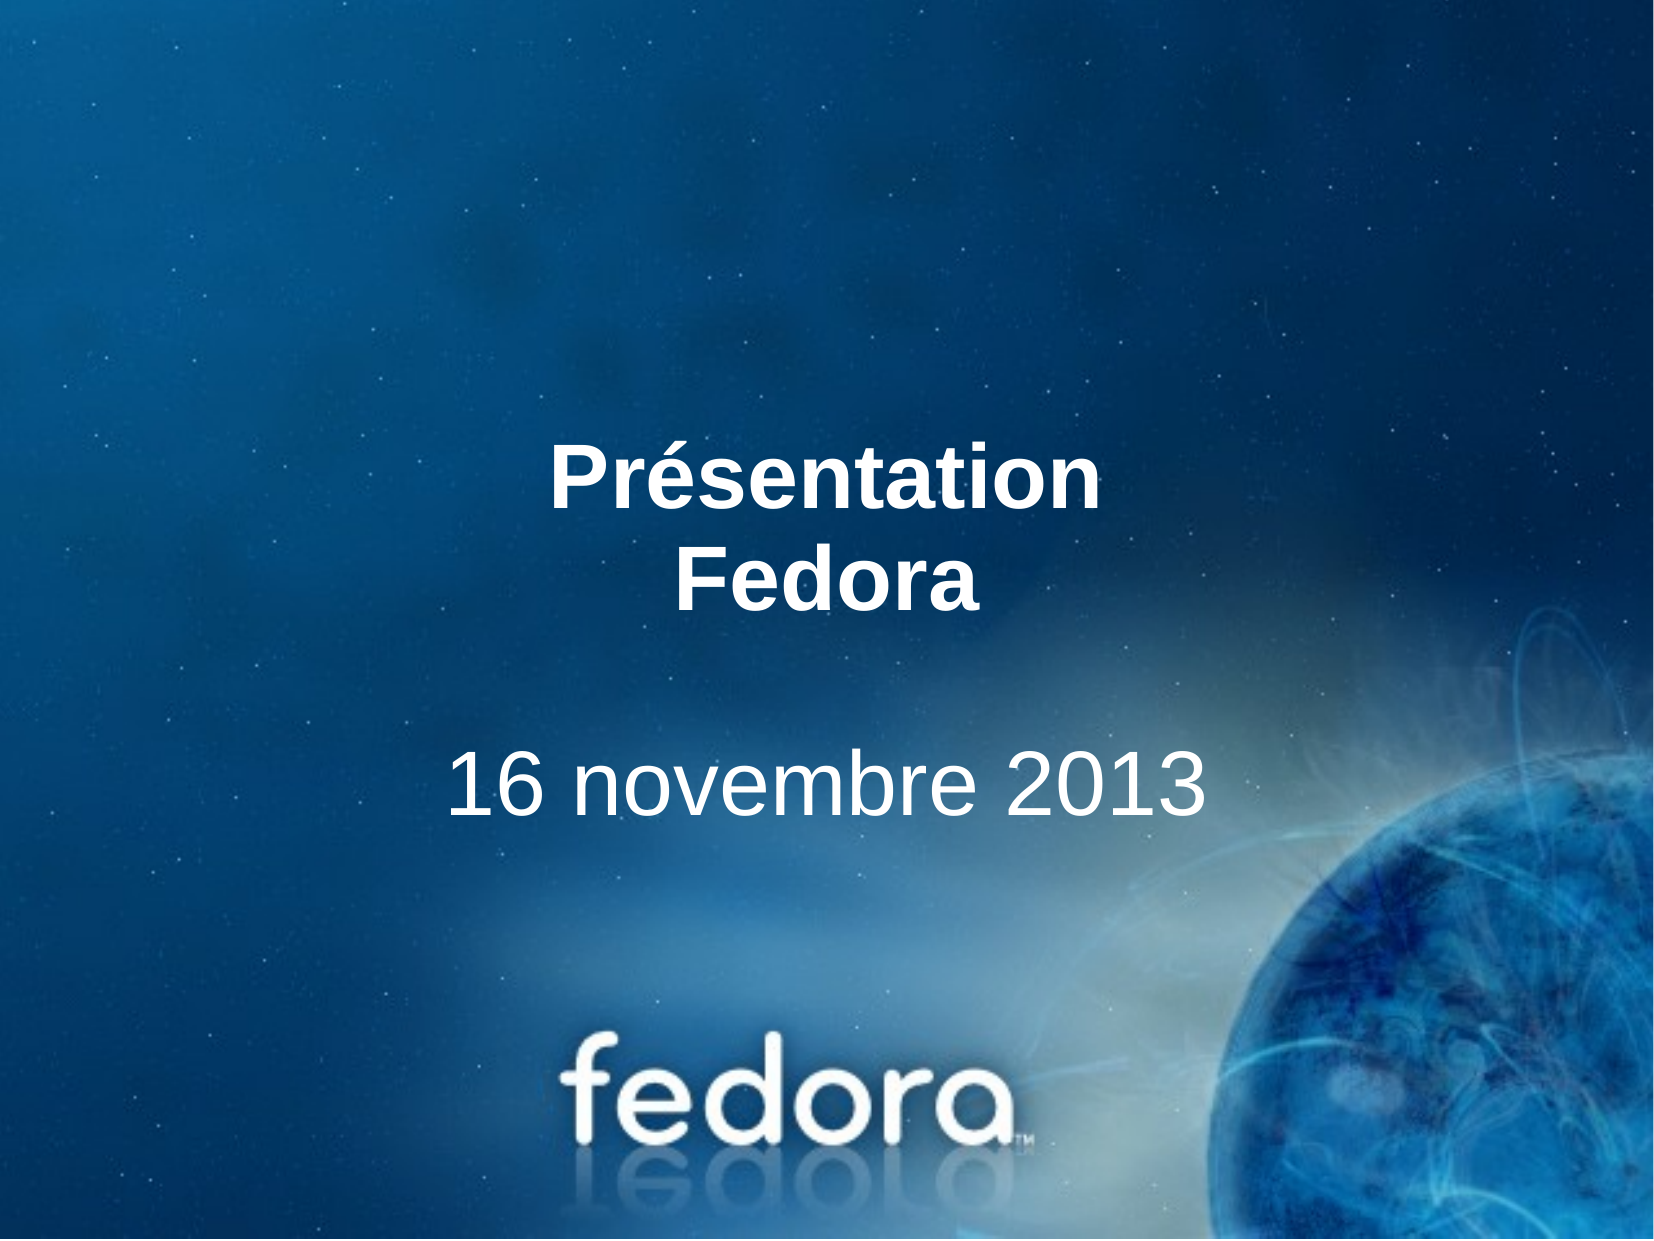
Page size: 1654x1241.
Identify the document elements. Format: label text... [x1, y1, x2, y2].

picture [0, 0, 1654, 1239]
title Présentation Fedora 16 novembre 2013 [82, 49, 1571, 1109]
